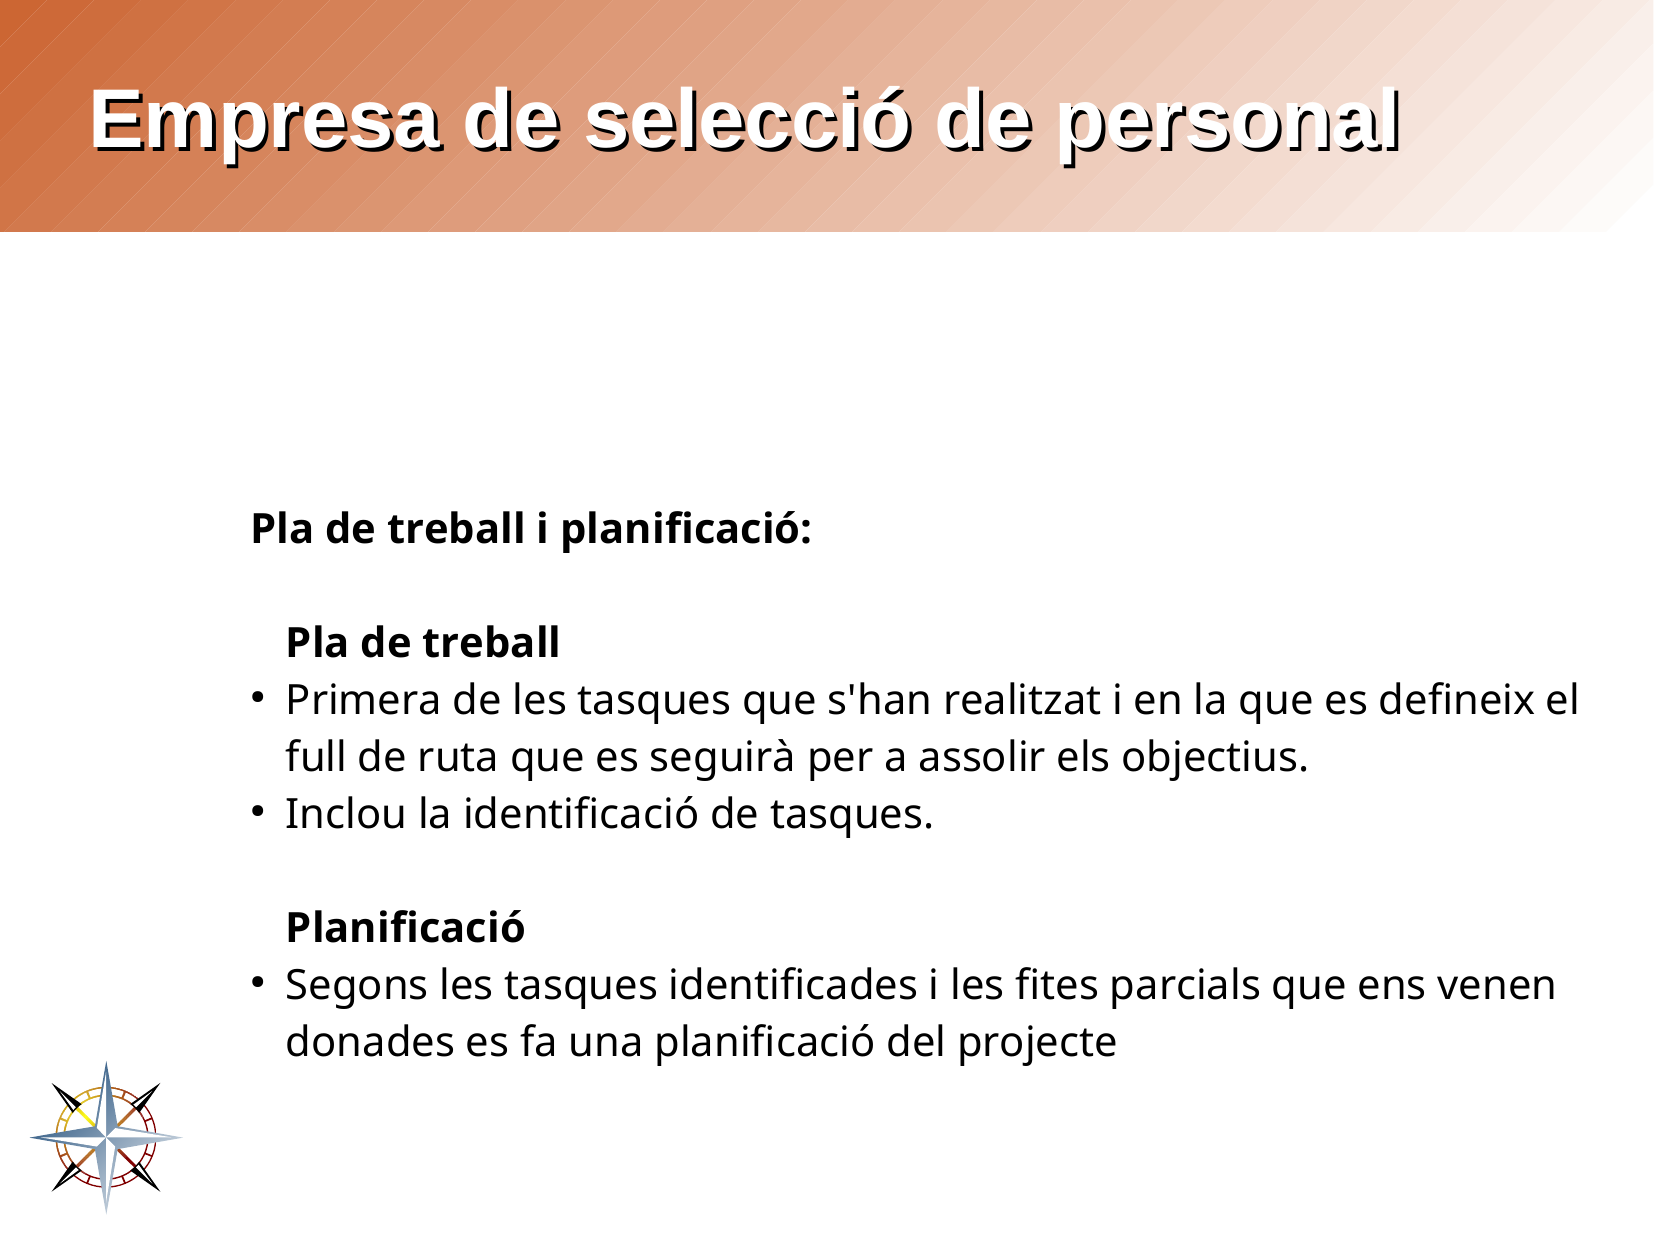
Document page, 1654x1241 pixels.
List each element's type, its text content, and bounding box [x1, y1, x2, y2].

text_box Pla de treball i planificació: Pla de treball Primera de les tasques que s'han realitzat i en la que es defineix el full de ruta que es seguirà per a assolir els objectius. Inclou la identificació de tasques. Planificació Segons les tasques identificades i les fites parcials que ens venen donades es fa una planificació del projecte [250, 356, 1625, 1211]
title Empresa de selecció de personal [88, 0, 1625, 238]
